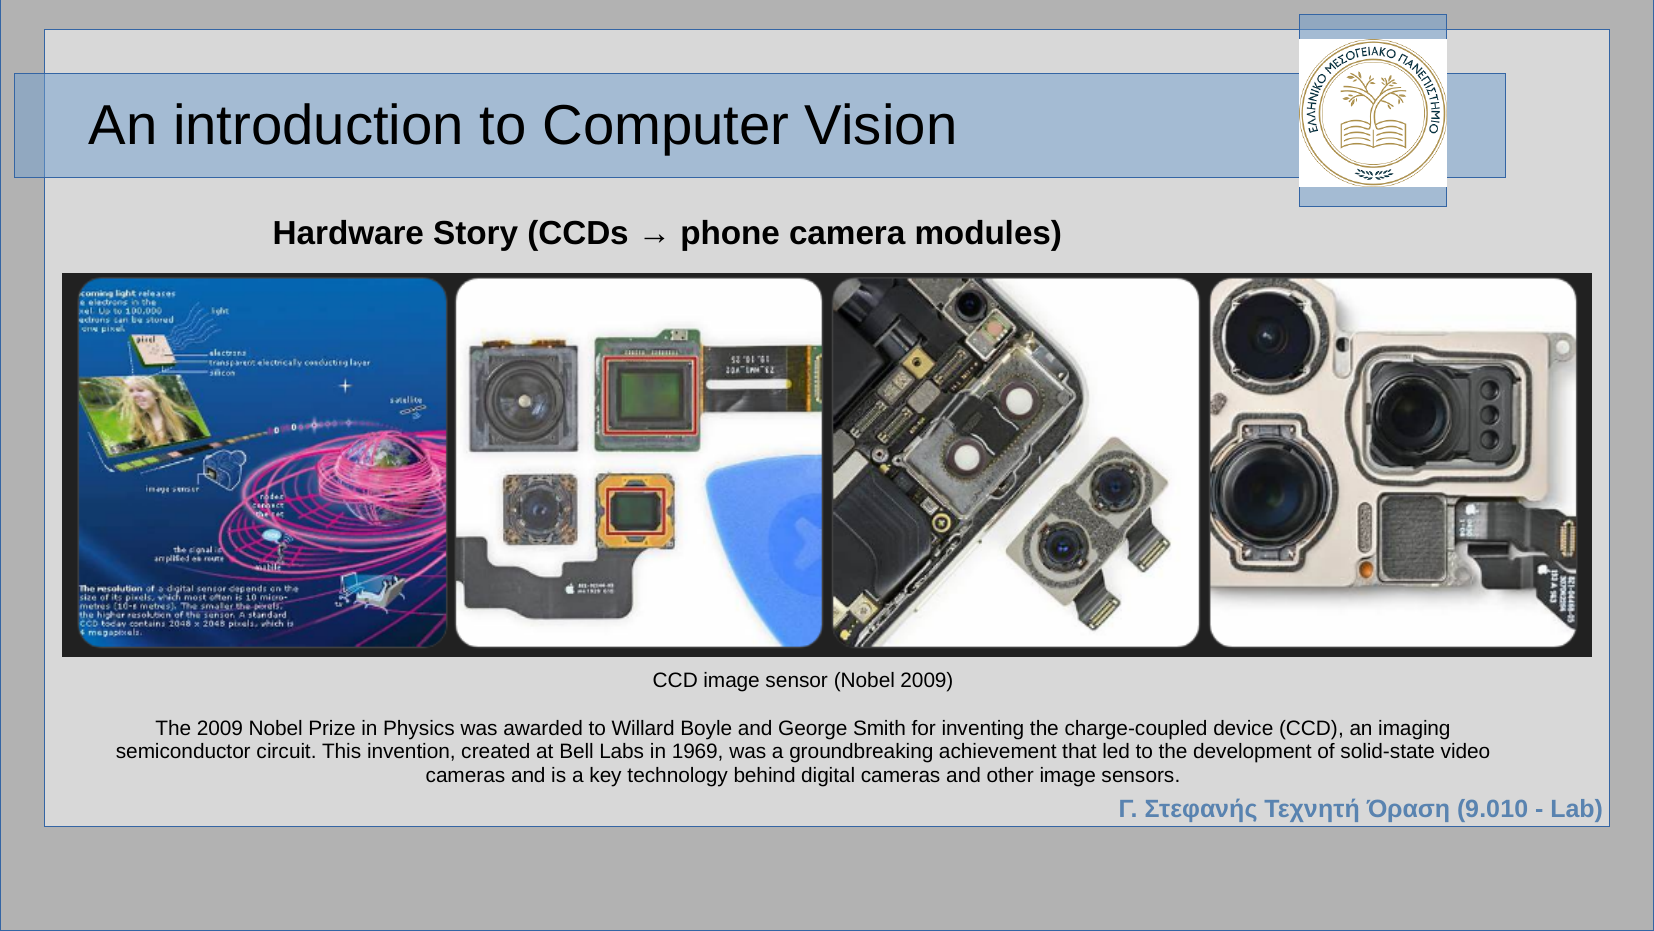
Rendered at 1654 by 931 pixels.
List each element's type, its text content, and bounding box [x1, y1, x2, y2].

title An introduction to Computer Vision [1447, 73, 1506, 178]
text_box Γ. Στεφανής Τεχνητή Όραση (9.010 - Lab) [1092, 772, 1630, 844]
title An introduction to Computer Vision [88, 73, 1299, 178]
picture [1299, 39, 1447, 187]
picture [62, 273, 1592, 657]
text_box CCD image sensor (Nobel 2009) The 2009 Nobel Prize in Physics was awarded to Willard Boyle and George Smith for inventing the charge-coupled device (CCD), an imaging semiconductor circuit. This invention, created at Bell Labs in 1969, was a groundbreaking achievement that led to the development of solid-state video cameras and is a key technology behind digital cameras and other image sensors. [70, 661, 1536, 795]
text_box Hardware Story (CCDs → phone camera modules) [66, 206, 1270, 259]
